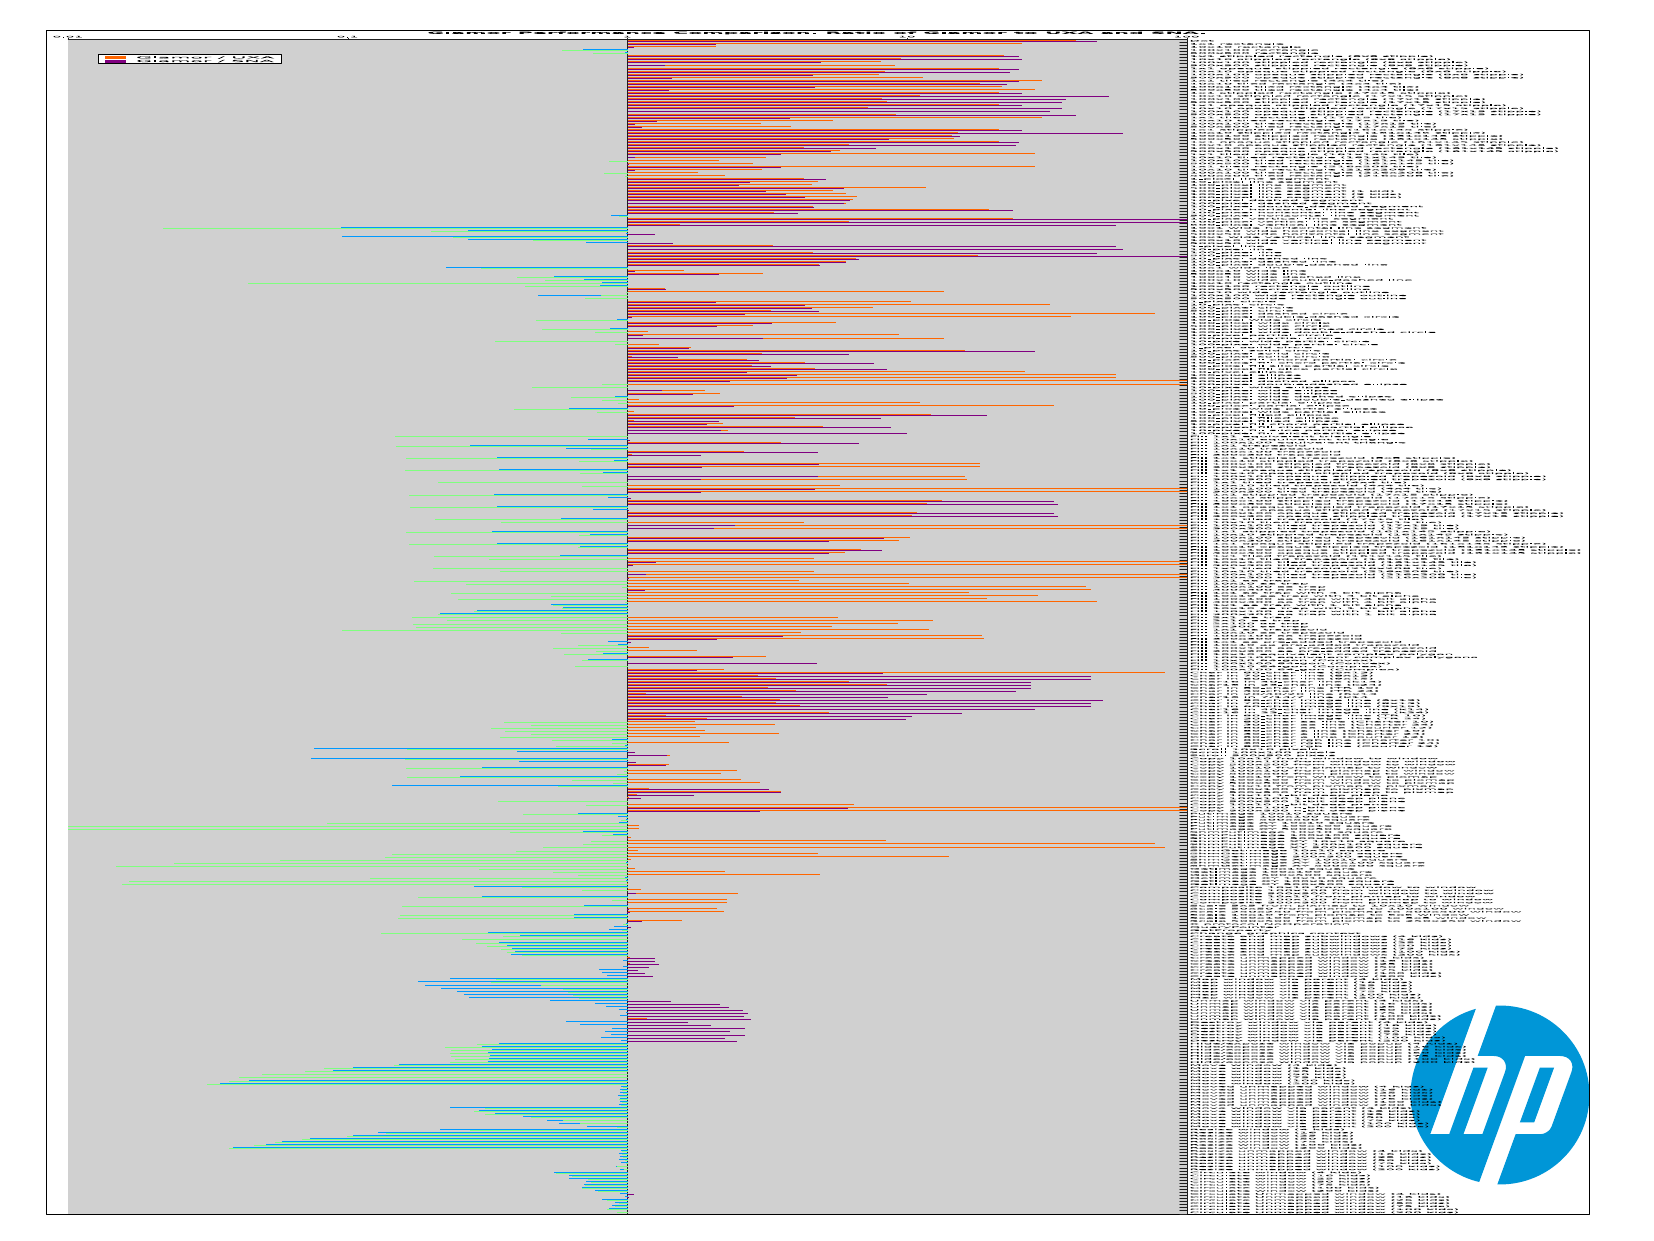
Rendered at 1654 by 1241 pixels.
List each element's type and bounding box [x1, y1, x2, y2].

picture [45, 30, 1591, 1216]
